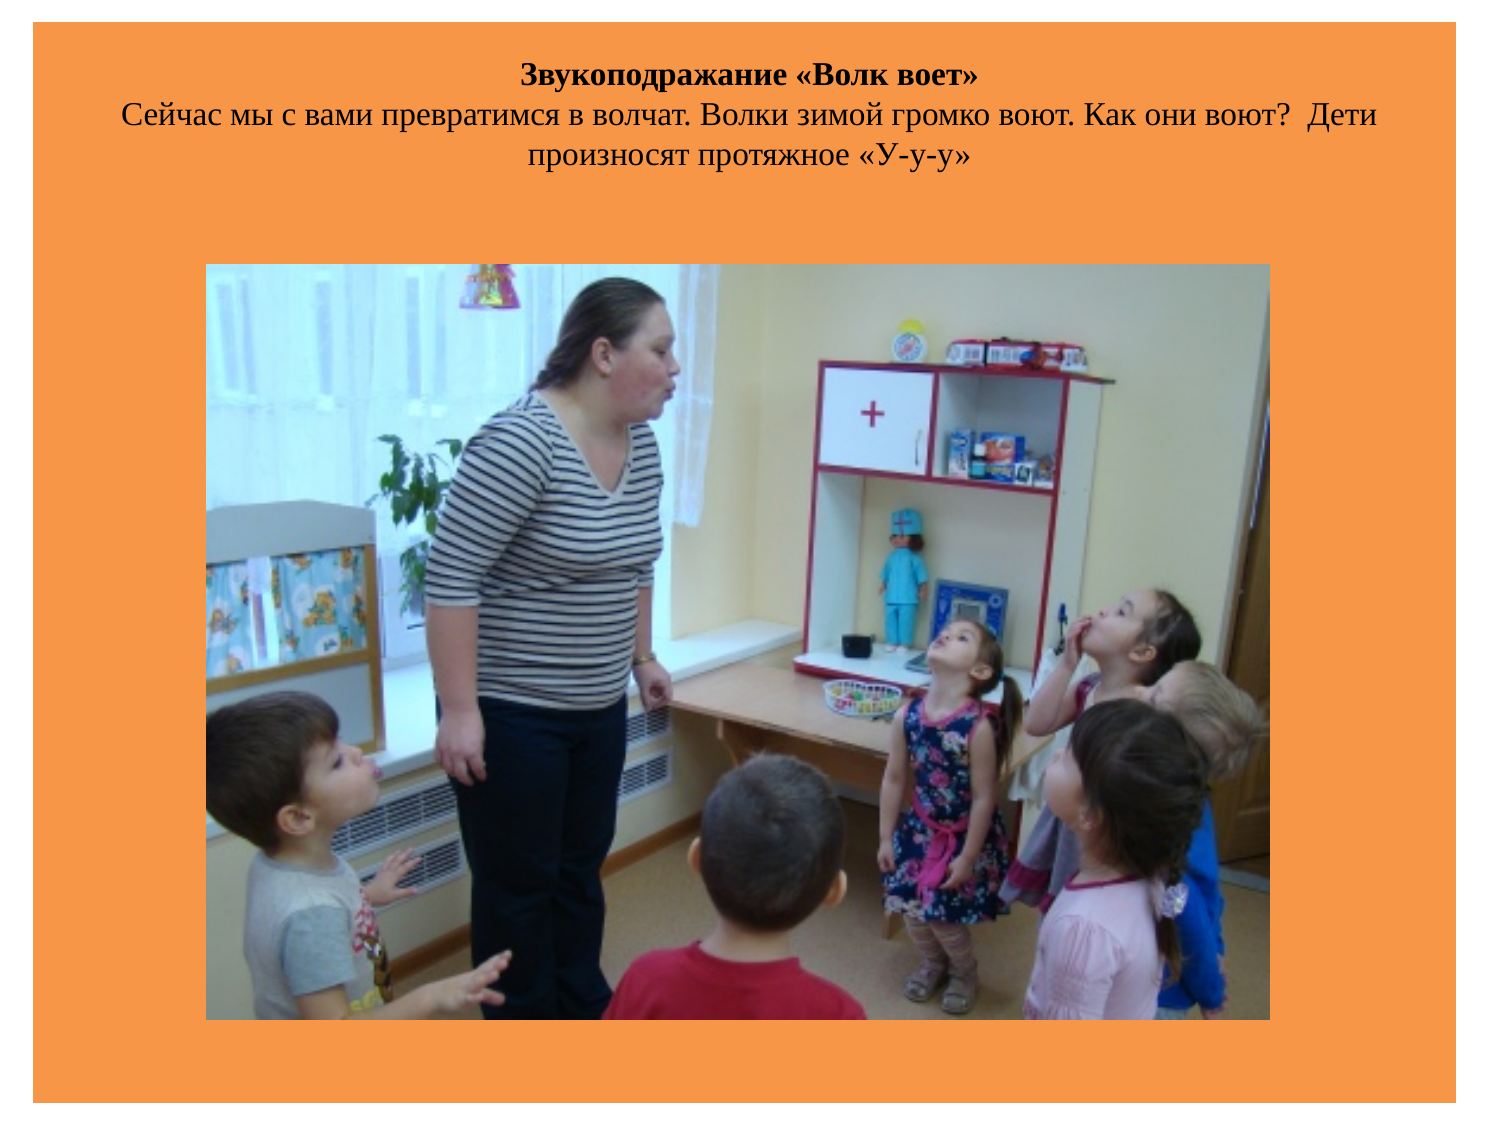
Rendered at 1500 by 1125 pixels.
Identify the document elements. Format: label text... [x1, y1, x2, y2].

text_box [29, 19, 1459, 1106]
picture [206, 264, 1270, 1020]
title Звукоподражание «Волк воет» Сейчас мы с вами превратимся в волчат. Волки зимой громко воют. Как они воют? Дети произносят протяжное «У-у-у» [75, 45, 1425, 233]
